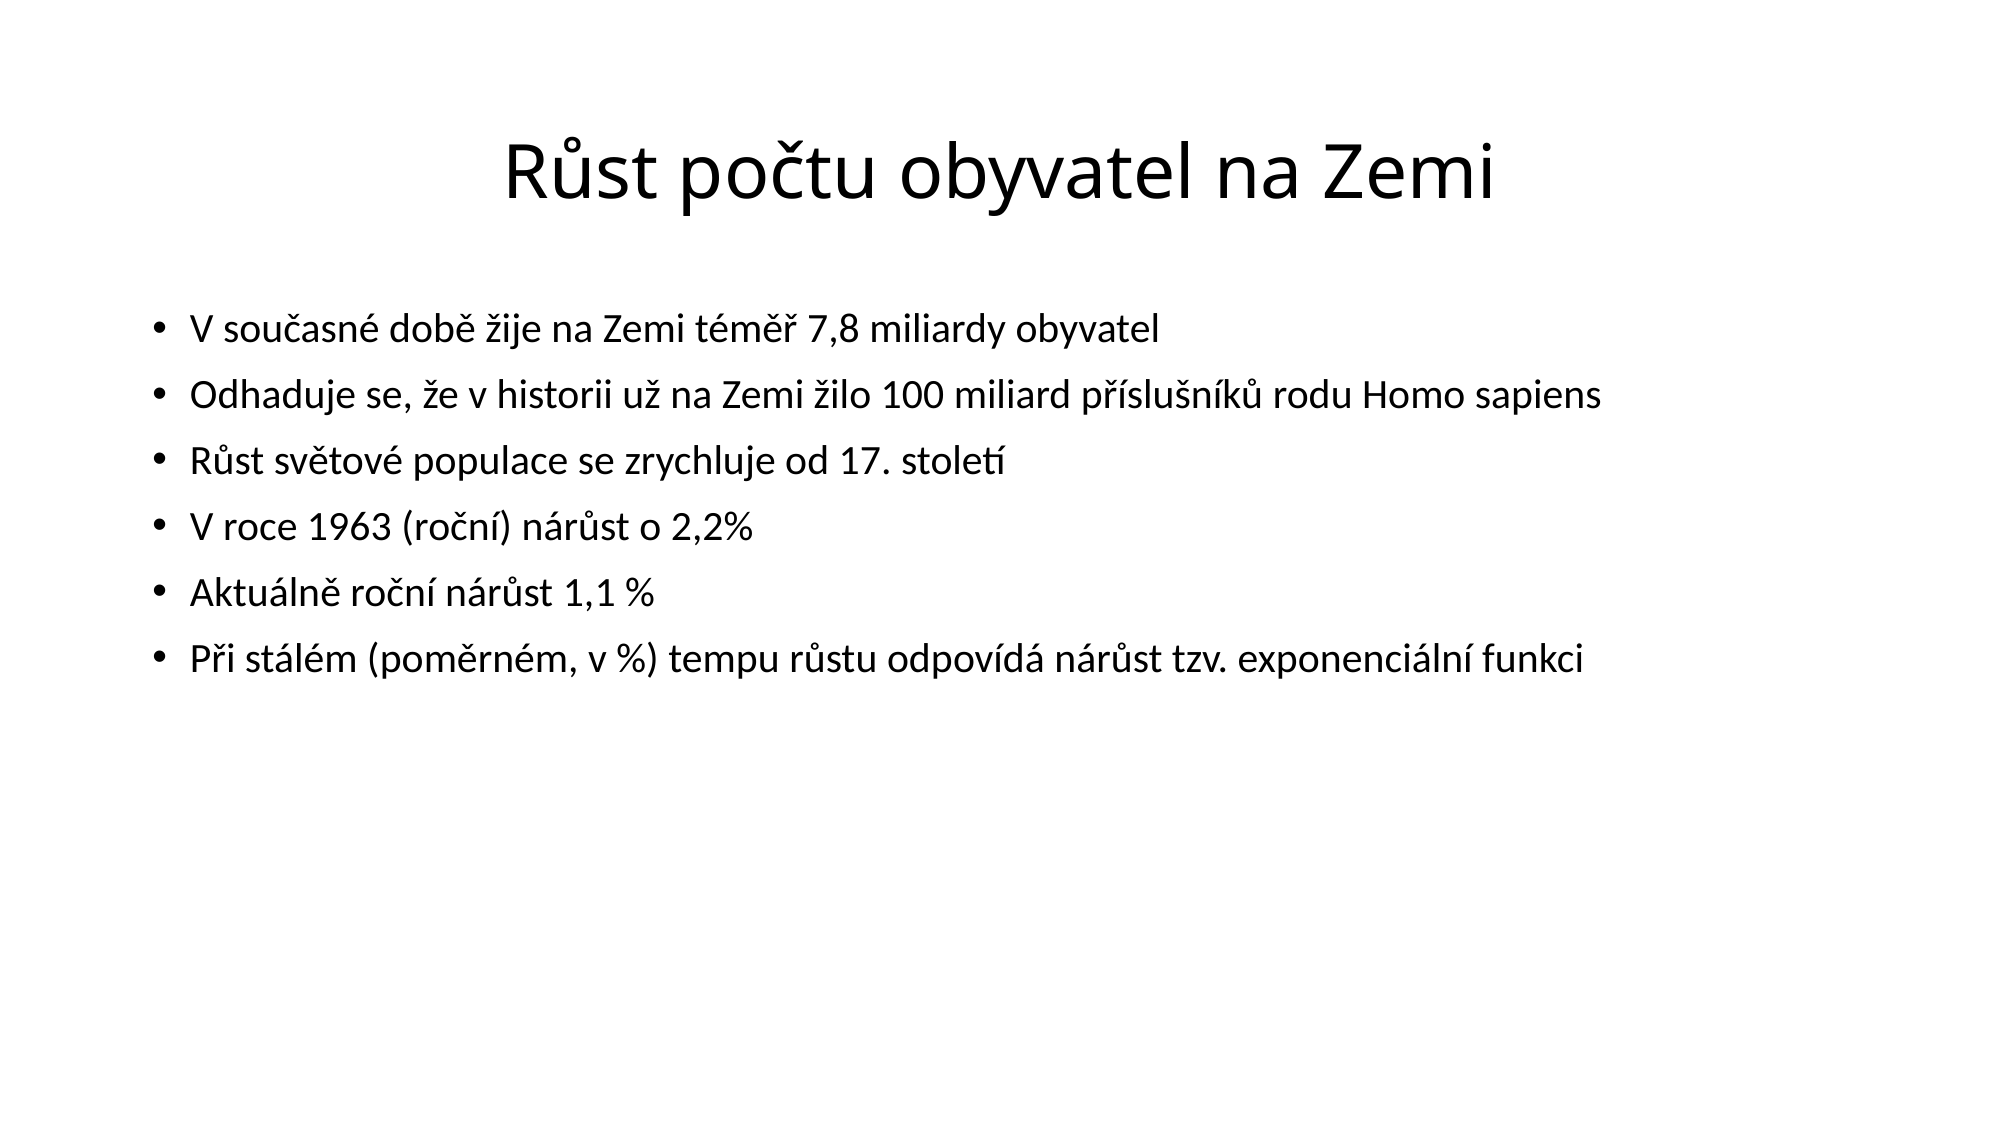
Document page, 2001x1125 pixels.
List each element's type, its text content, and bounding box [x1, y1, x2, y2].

list V současné době žije na Zemi téměř 7,8 miliardy obyvatel Odhaduje se, že v historii už na Zemi žilo 100 miliard příslušníků rodu Homo sapiens Růst světové populace se zrychluje od 17. století V roce 1963 (roční) nárůst o 2,2% Aktuálně roční nárůst 1,1 % Při stálém (poměrném, v %) tempu růstu odpovídá nárůst tzv. exponenciální funkci [137, 299, 1863, 1014]
title Růst počtu obyvatel na Zemi [137, 59, 1863, 278]
